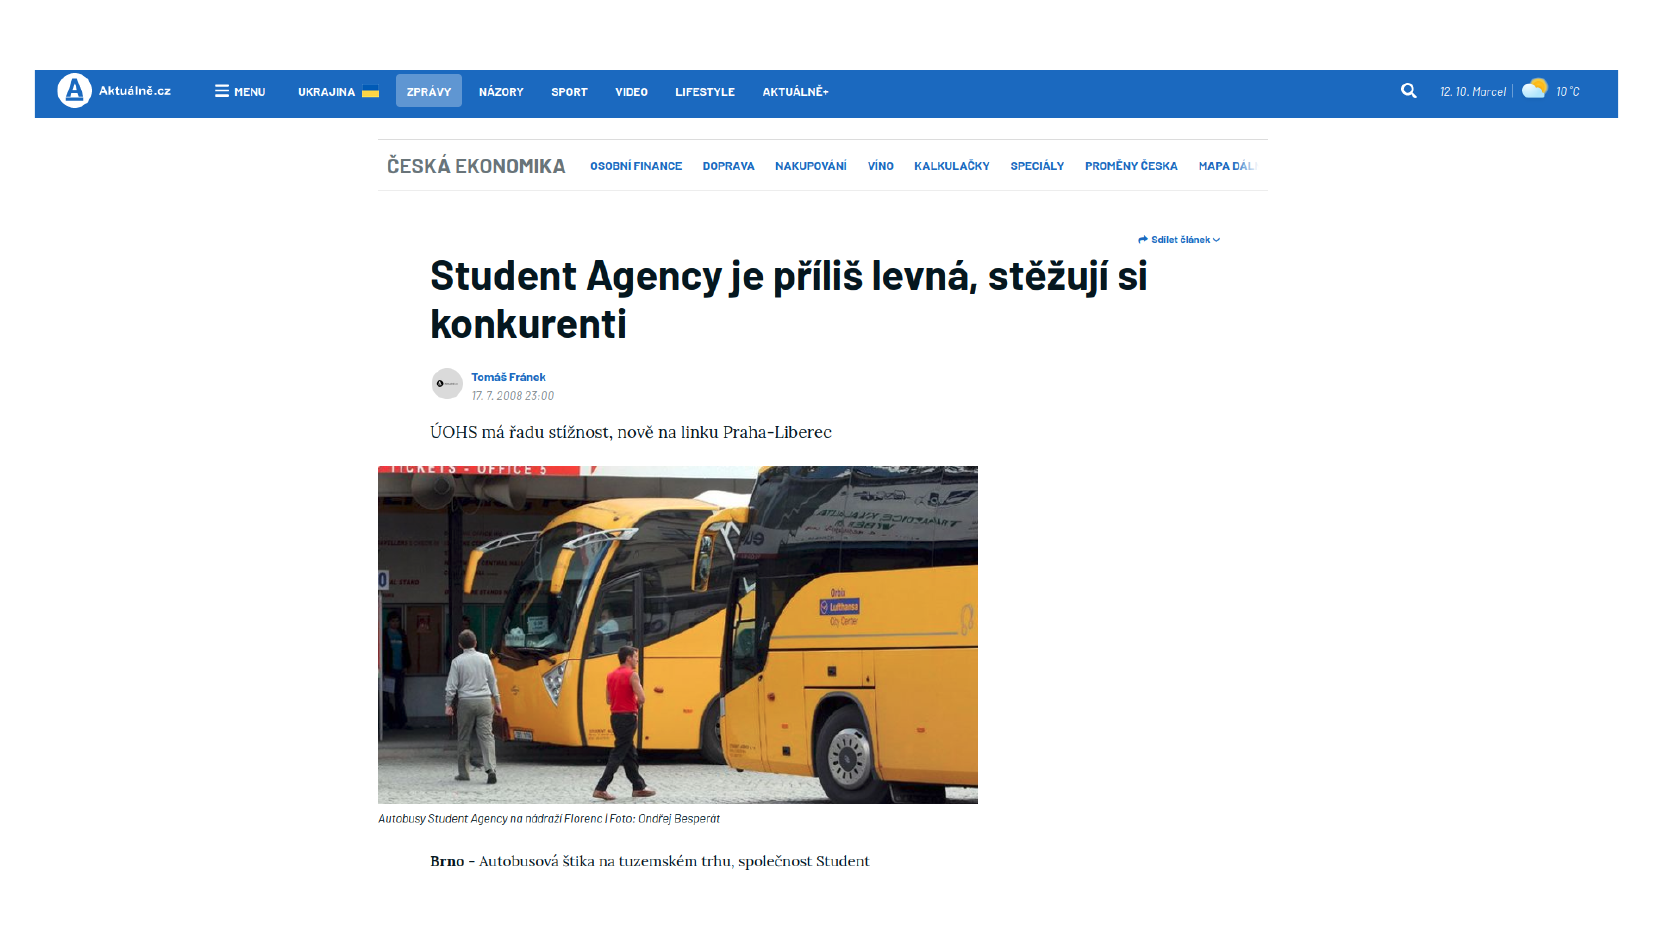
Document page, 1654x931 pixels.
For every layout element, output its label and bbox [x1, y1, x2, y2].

picture [34, 70, 1619, 872]
